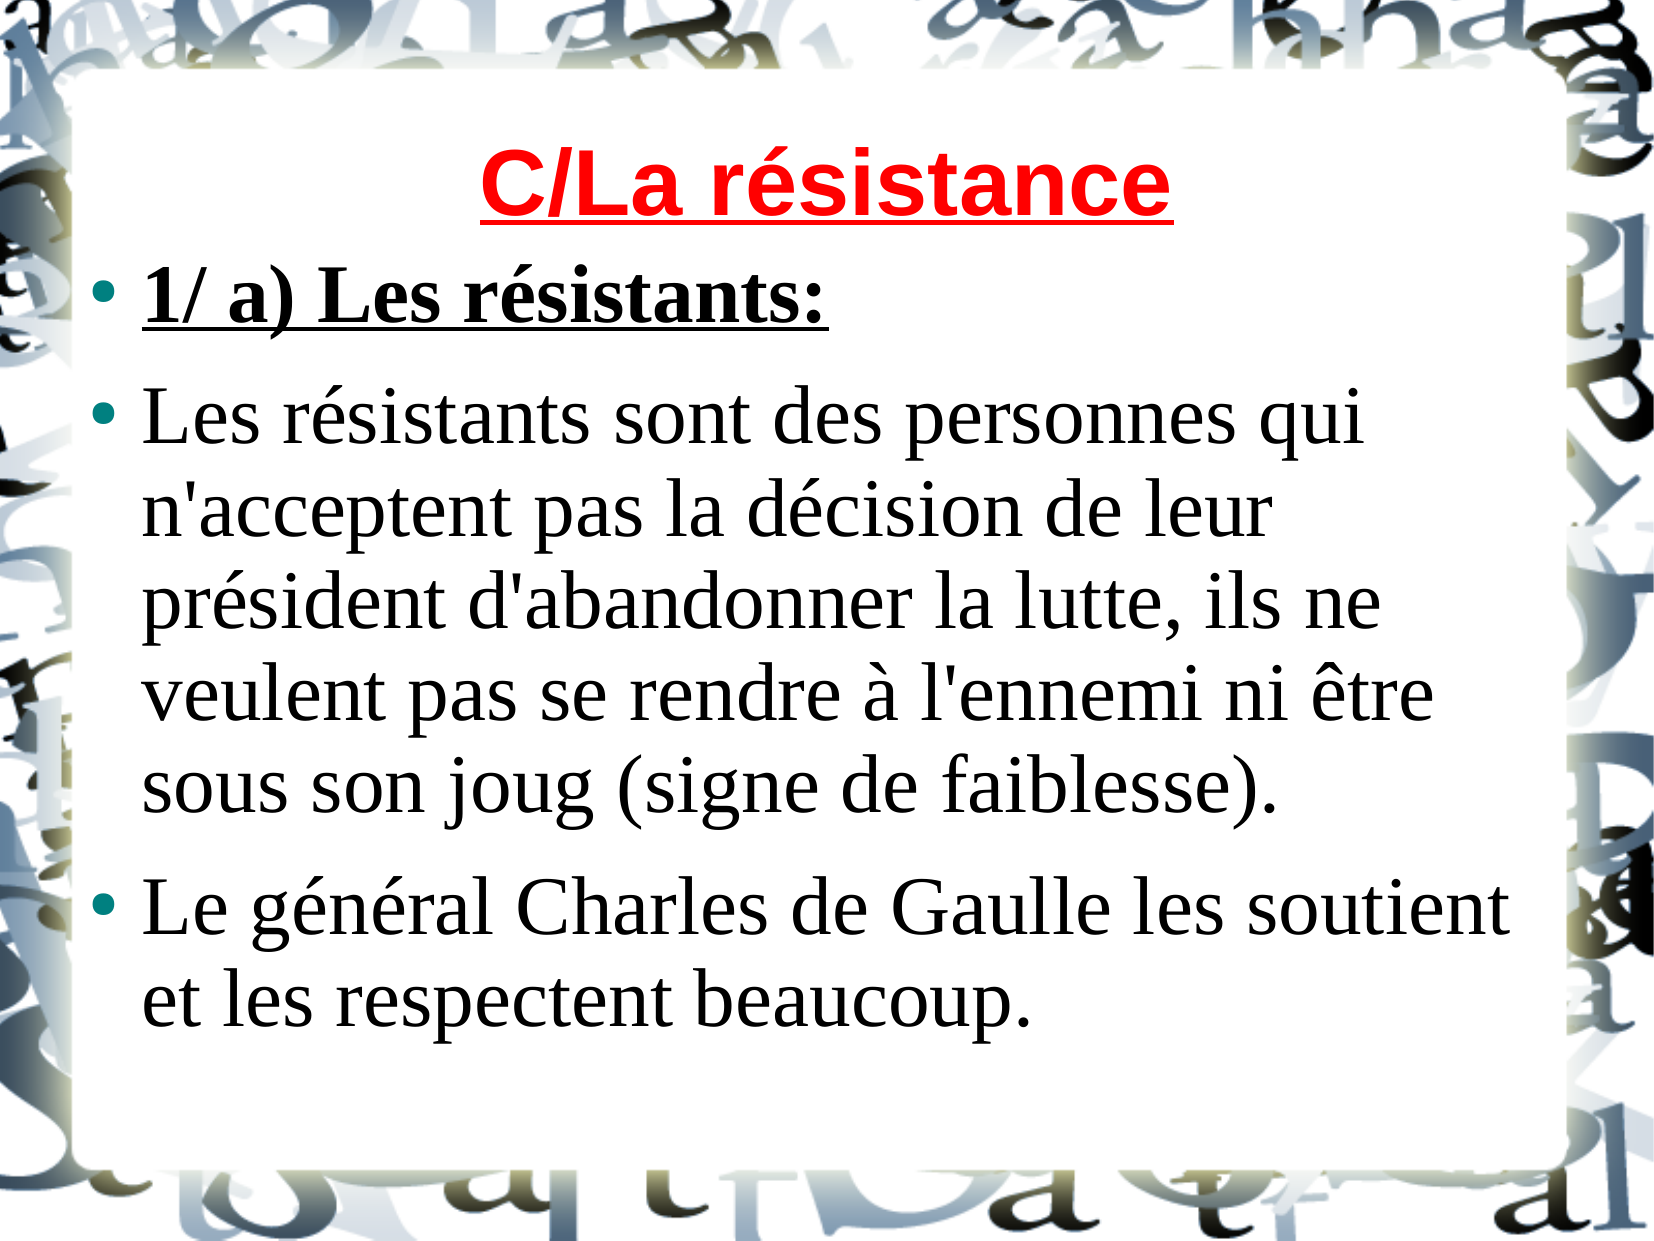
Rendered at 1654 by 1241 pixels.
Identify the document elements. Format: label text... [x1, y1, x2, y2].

list 1/ a) Les résistants: Les résistants sont des personnes qui n'acceptent pas la décision de leur président d'abandonner la lutte, ils ne veulent pas se rendre à l'ennemi ni être sous son joug (signe de faiblesse). Le général Charles de Gaulle les soutient et les respectent beaucoup. [70, 248, 1560, 1170]
picture [0, 0, 1654, 1241]
title C/La résistance [82, 78, 1571, 287]
